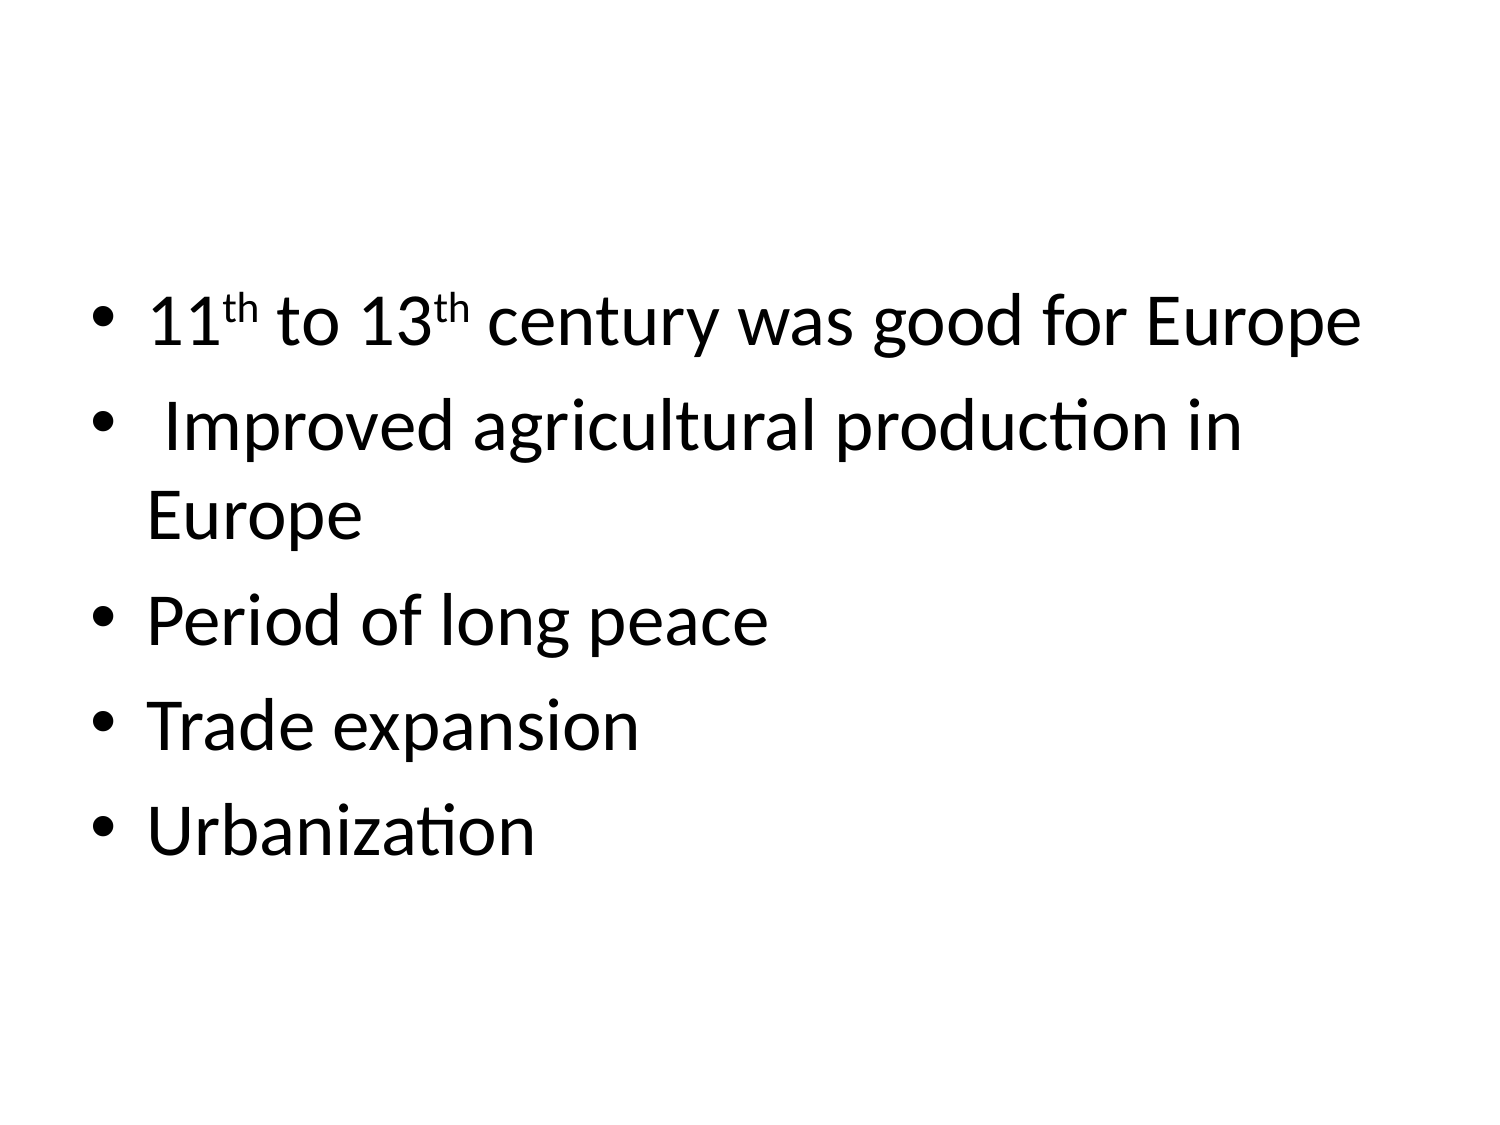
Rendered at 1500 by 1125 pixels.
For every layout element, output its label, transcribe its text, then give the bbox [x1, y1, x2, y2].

list 11th to 13th century was good for Europe Improved agricultural production in Europe Period of long peace Trade expansion Urbanization [75, 262, 1425, 1005]
